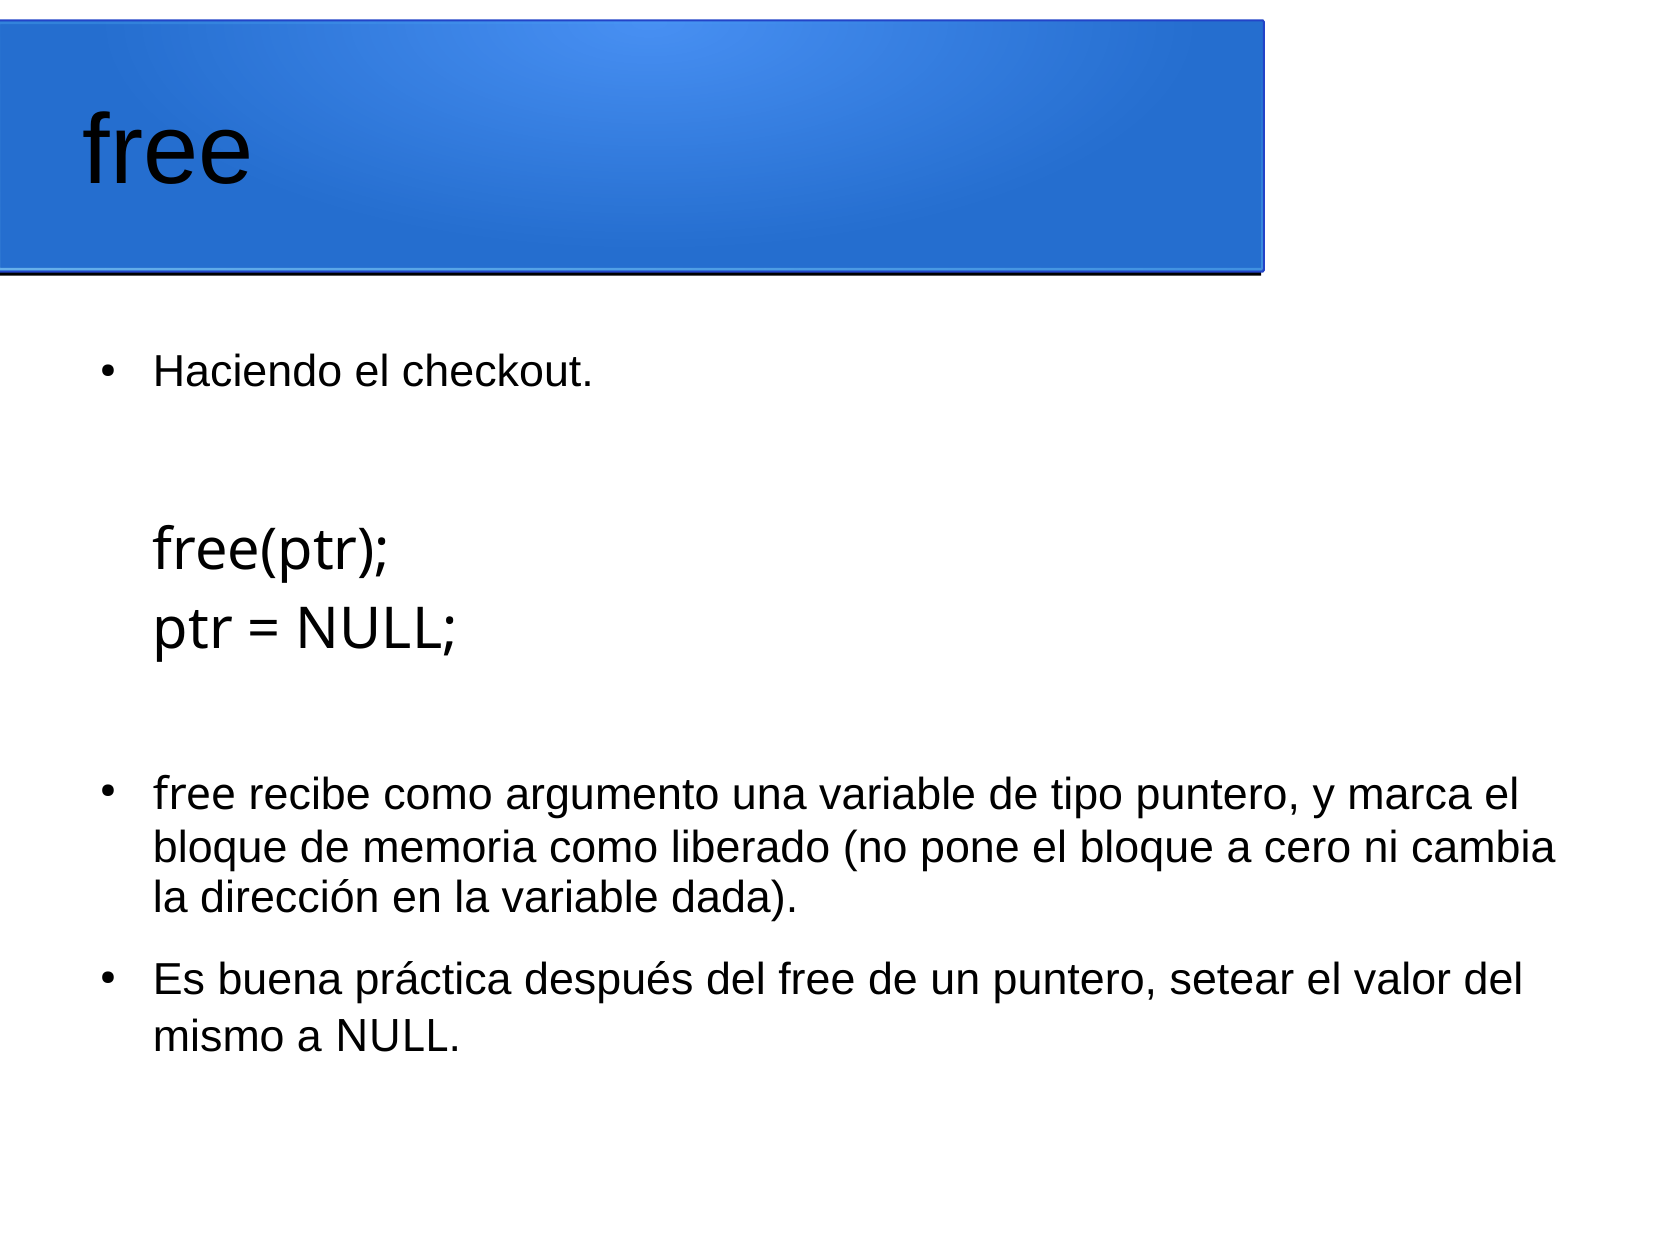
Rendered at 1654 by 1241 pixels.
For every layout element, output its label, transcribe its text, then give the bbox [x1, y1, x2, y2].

list Haciendo el checkout. free(ptr); ptr = NULL; free recibe como argumento una variable de tipo puntero, y marca el bloque de memoria como liberado (no pone el bloque a cero ni cambia la dirección en la variable dada). Es buena práctica después del free de un puntero, setear el valor del mismo a NULL. [82, 346, 1571, 1066]
title free [82, 47, 1235, 252]
